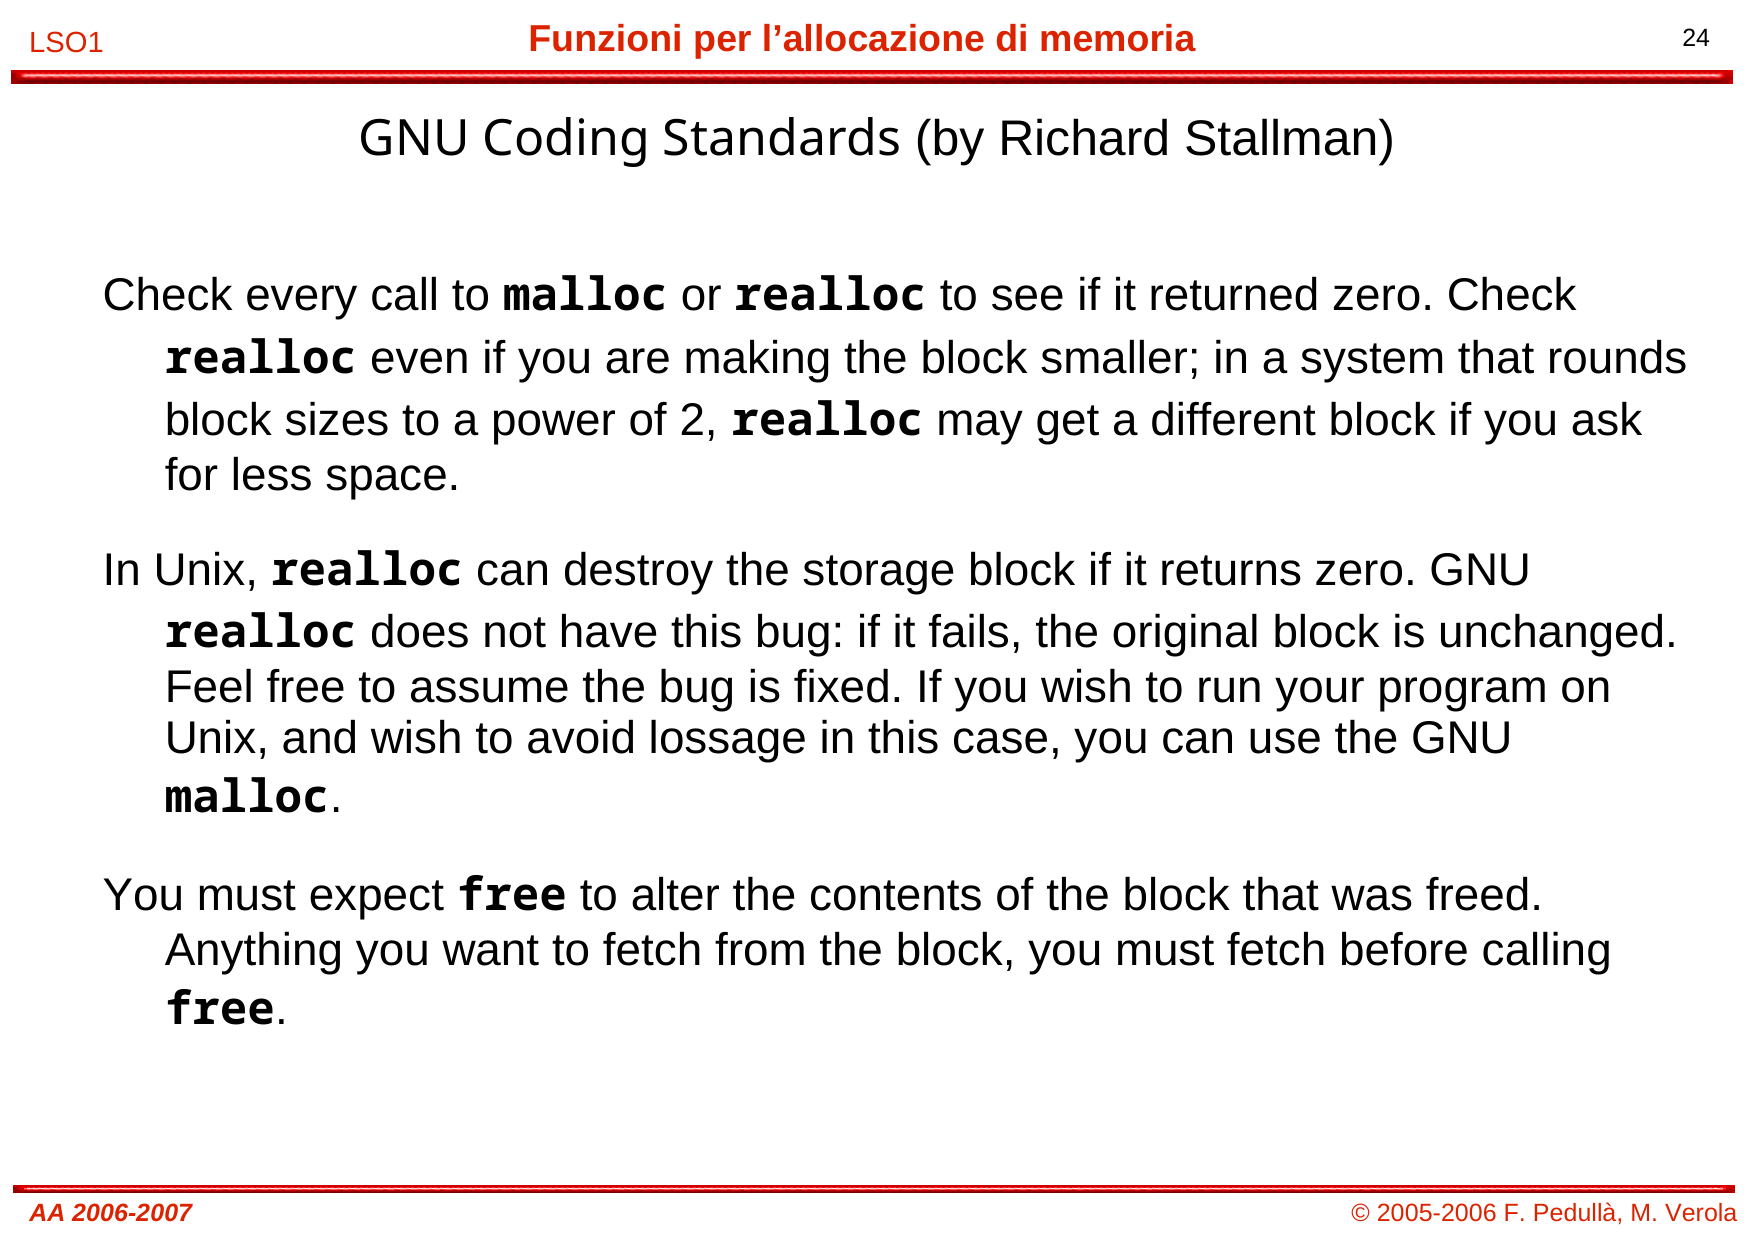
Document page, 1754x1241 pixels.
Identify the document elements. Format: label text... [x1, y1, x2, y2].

picture [13, 1185, 1735, 1193]
title GNU Coding Standards (by Richard Stallman) [312, 90, 1442, 186]
picture [11, 70, 1733, 84]
list Check every call to malloc or realloc to see if it returned zero. Check realloc even if you are making the block smaller; in a system that rounds block sizes to a power of 2, realloc may get a different block if you ask for less space. In Unix, realloc can destroy the storage block if it returns zero. GNU realloc does not have this bug: if it fails, the original block is unchanged. Feel free to assume the bug is fixed. If you wish to run your program on Unix, and wish to avoid lossage in this case, you can use the GNU malloc. You must expect free to alter the contents of the block that was freed. Anything you want to fetch from the block, you must fetch before calling free. [87, 253, 1704, 932]
